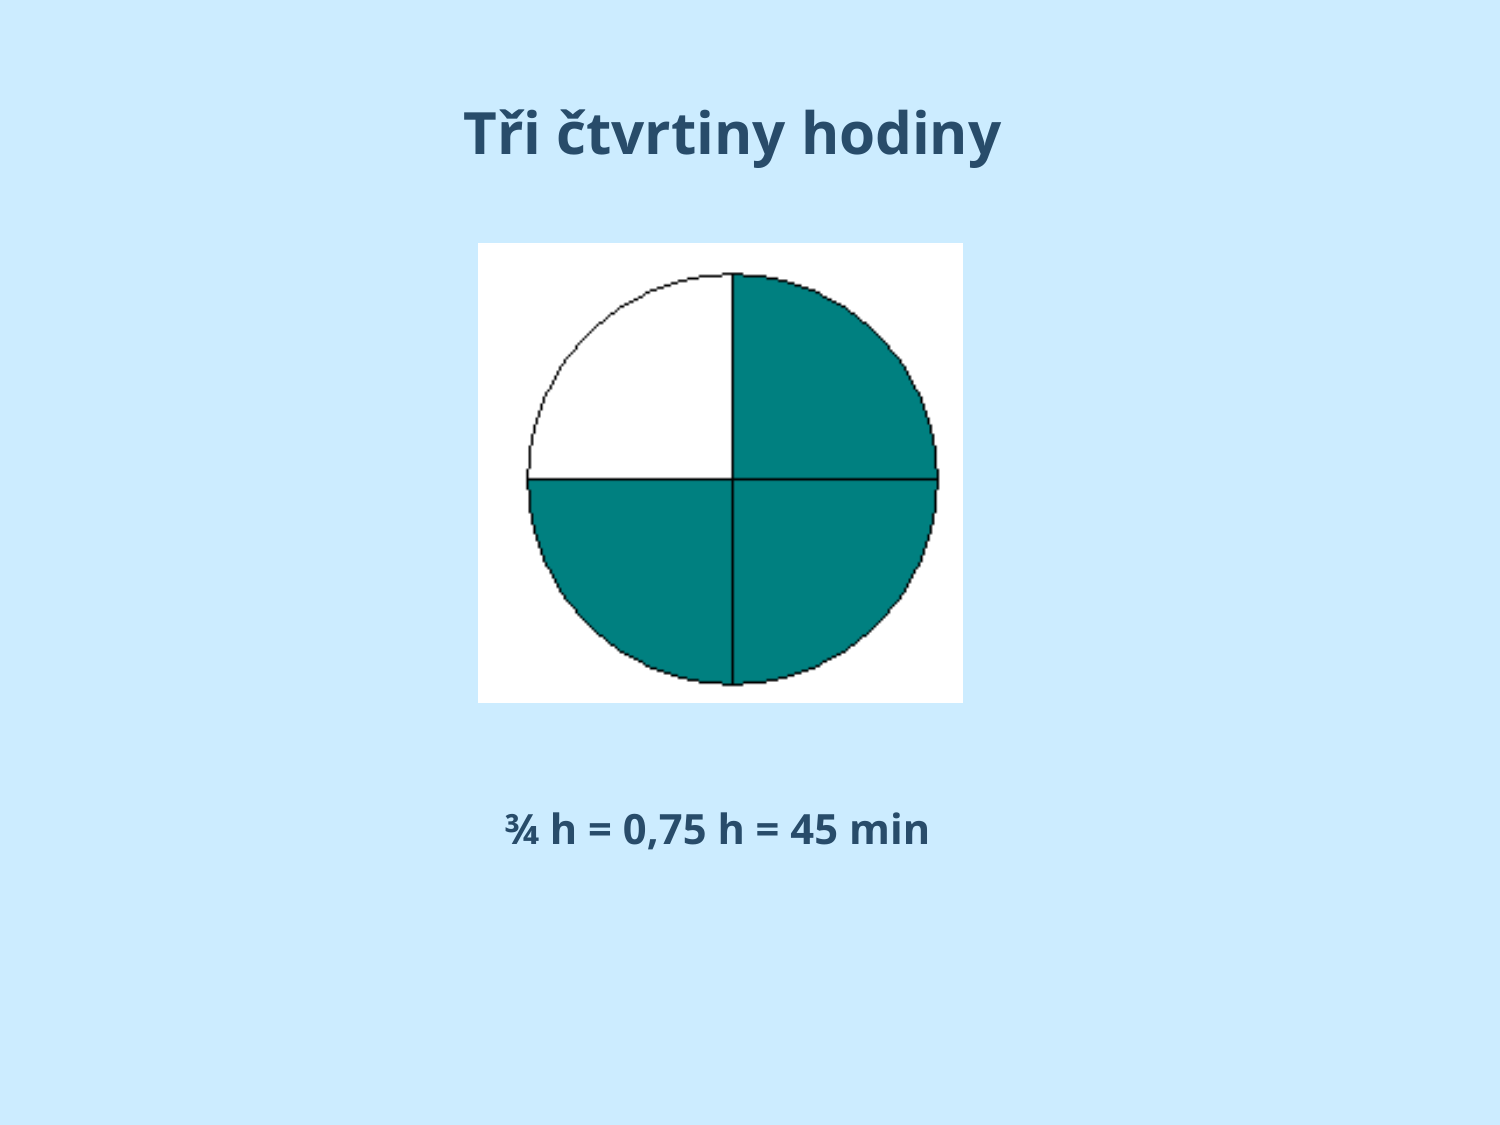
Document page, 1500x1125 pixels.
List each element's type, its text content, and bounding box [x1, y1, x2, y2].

chart [478, 243, 963, 703]
text_box ¾ h = 0,75 h = 45 min [76, 774, 1358, 882]
text_box Tři čtvrtiny hodiny [76, 78, 1388, 185]
